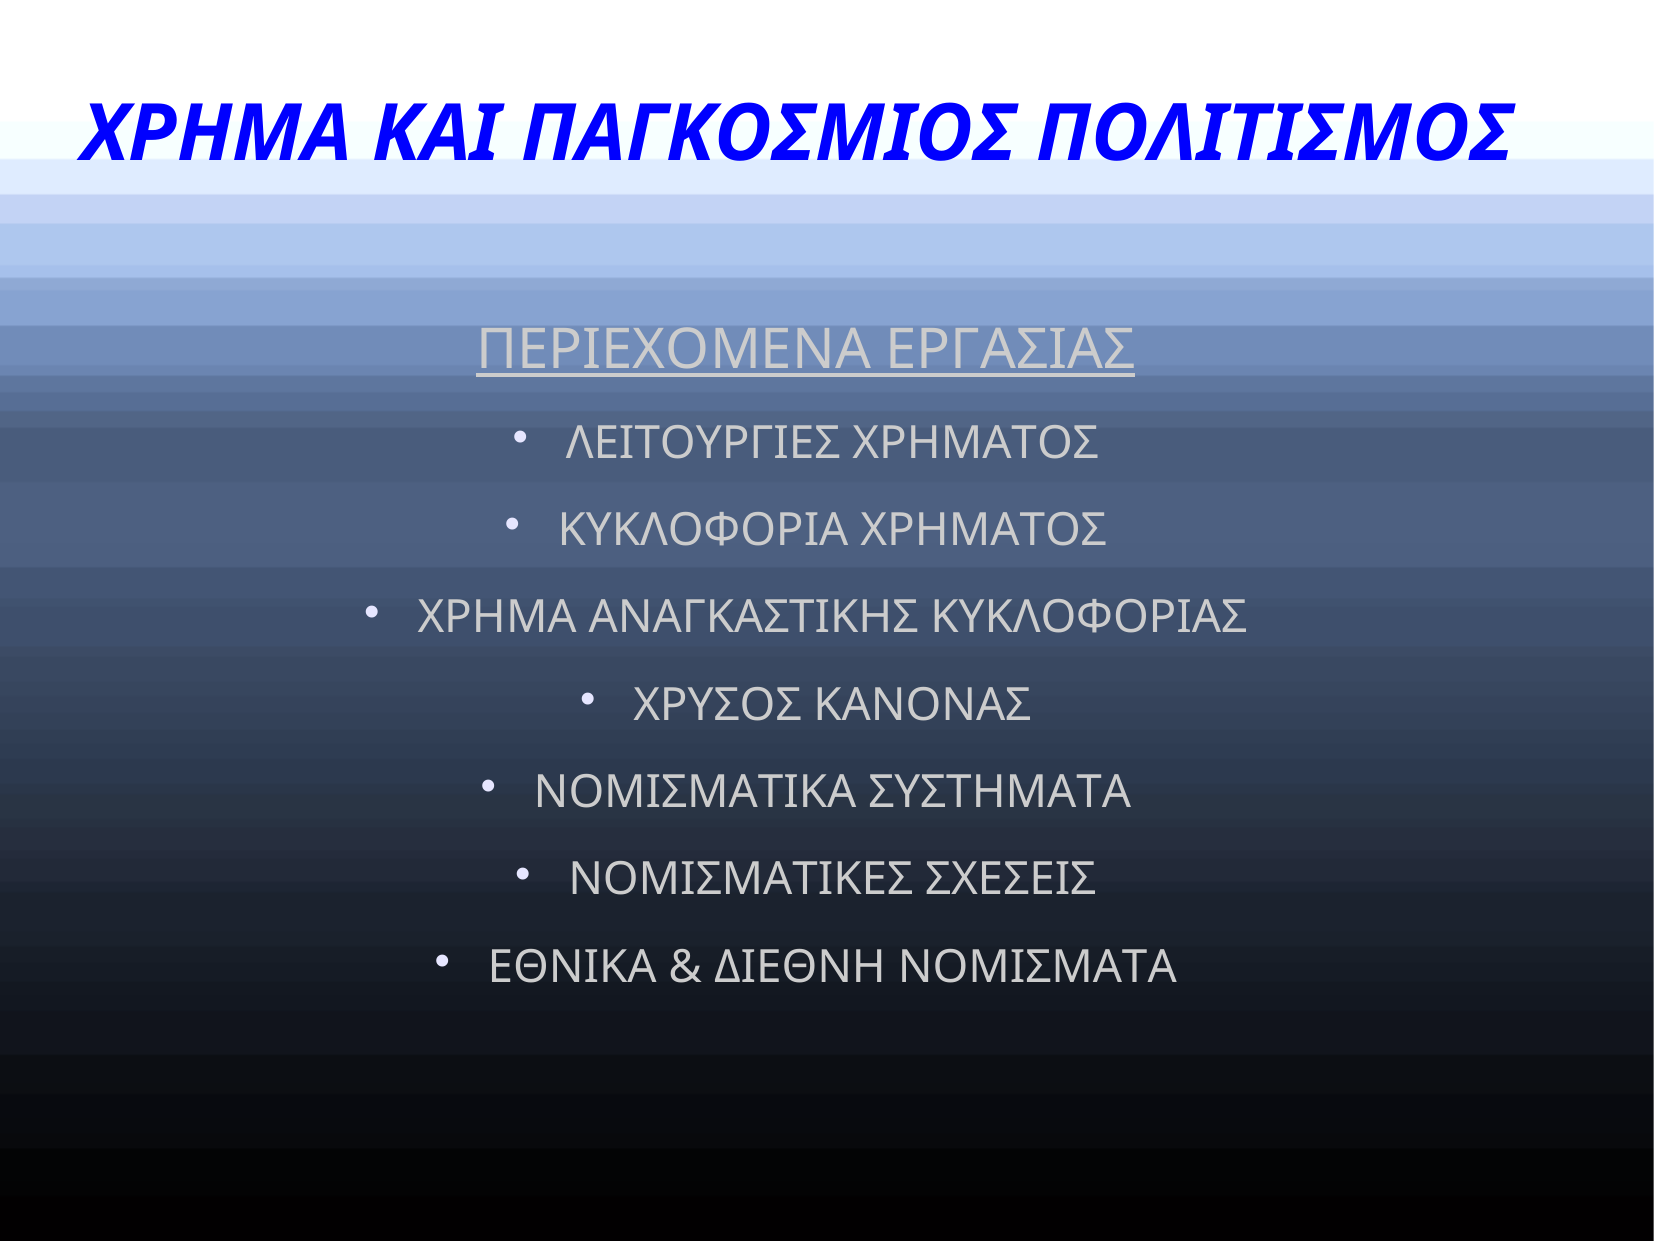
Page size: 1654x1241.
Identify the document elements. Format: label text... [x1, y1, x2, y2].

list ΠΕΡΙΕΧΟΜΕΝΑ ΕΡΓΑΣΙΑΣ ΛΕΙΤΟΥΡΓΙΕΣ ΧΡΗΜΑΤΟΣ ΚΥΚΛΟΦΟΡΙΑ ΧΡΗΜΑΤΟΣ ΧΡΗΜΑ ΑΝΑΓΚΑΣΤΙΚΗΣ ΚΥΚΛΟΦΟΡΙΑΣ ΧΡΥΣΟΣ ΚΑΝΟΝΑΣ ΝΟΜΙΣΜΑΤΙΚΑ ΣΥΣΤΗΜΑΤΑ ΝΟΜΙΣΜΑΤΙΚΕΣ ΣΧΕΣΕΙΣ ΕΘΝΙΚΑ & ΔΙΕΘΝΗ ΝΟΜΙΣΜΑΤΑ [79, 303, 1515, 1241]
picture [0, 0, 1654, 1241]
title ΧΡΗΜΑ ΚΑΙ ΠΑΓΚΟΣΜΙΟΣ ΠΟΛΙΤΙΣΜΟΣ [79, 38, 1515, 224]
